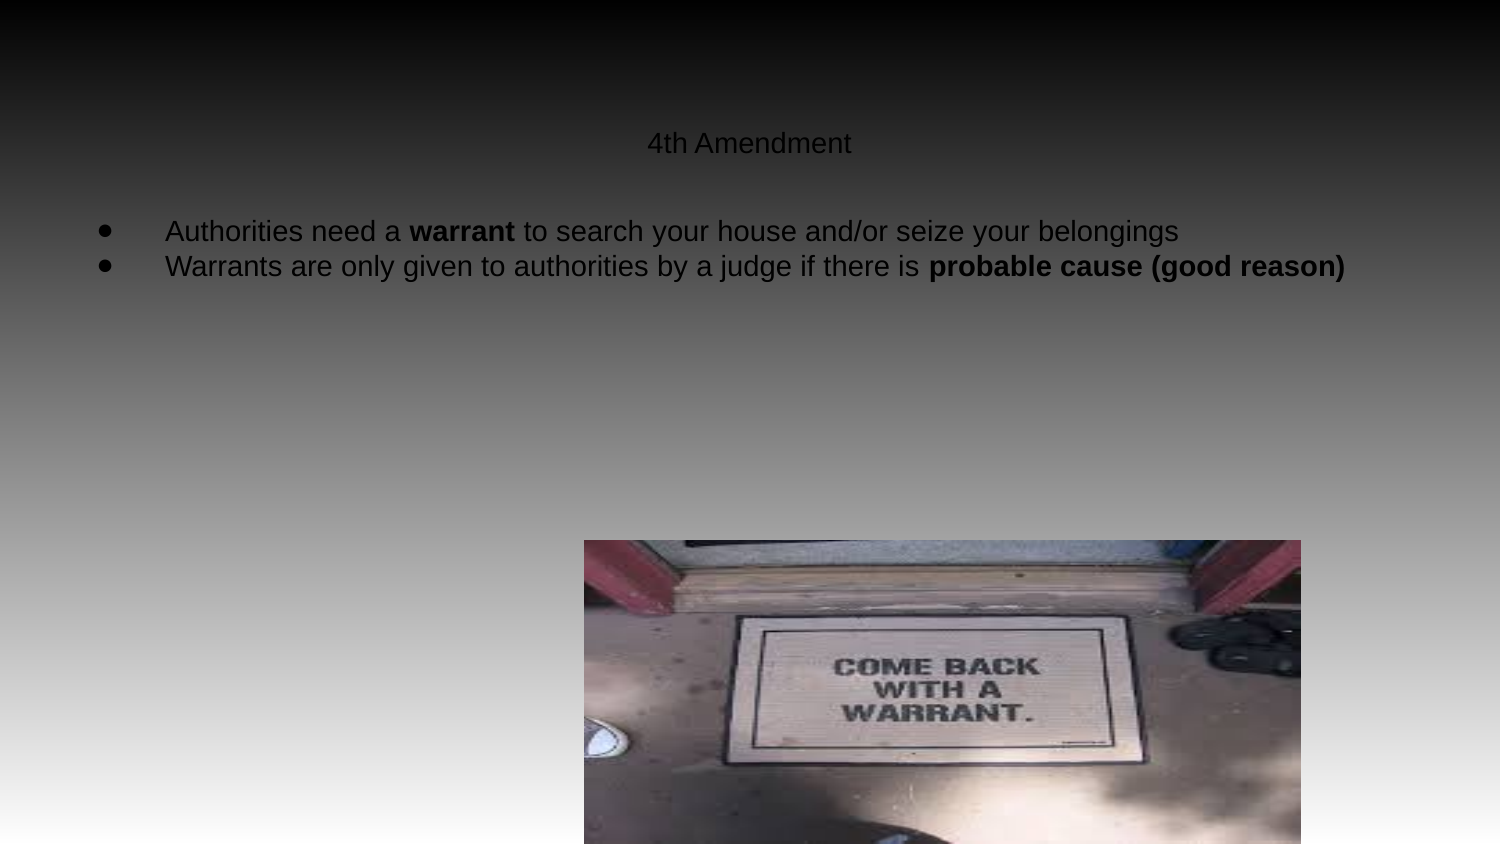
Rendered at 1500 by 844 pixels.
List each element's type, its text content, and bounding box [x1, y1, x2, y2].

title 4th Amendment [75, 33, 1425, 175]
list Authorities need a warrant to search your house and/or seize your belongings Warrants are only given to authorities by a judge if there is probable cause (good reason) [75, 196, 1425, 808]
picture [584, 540, 1301, 844]
